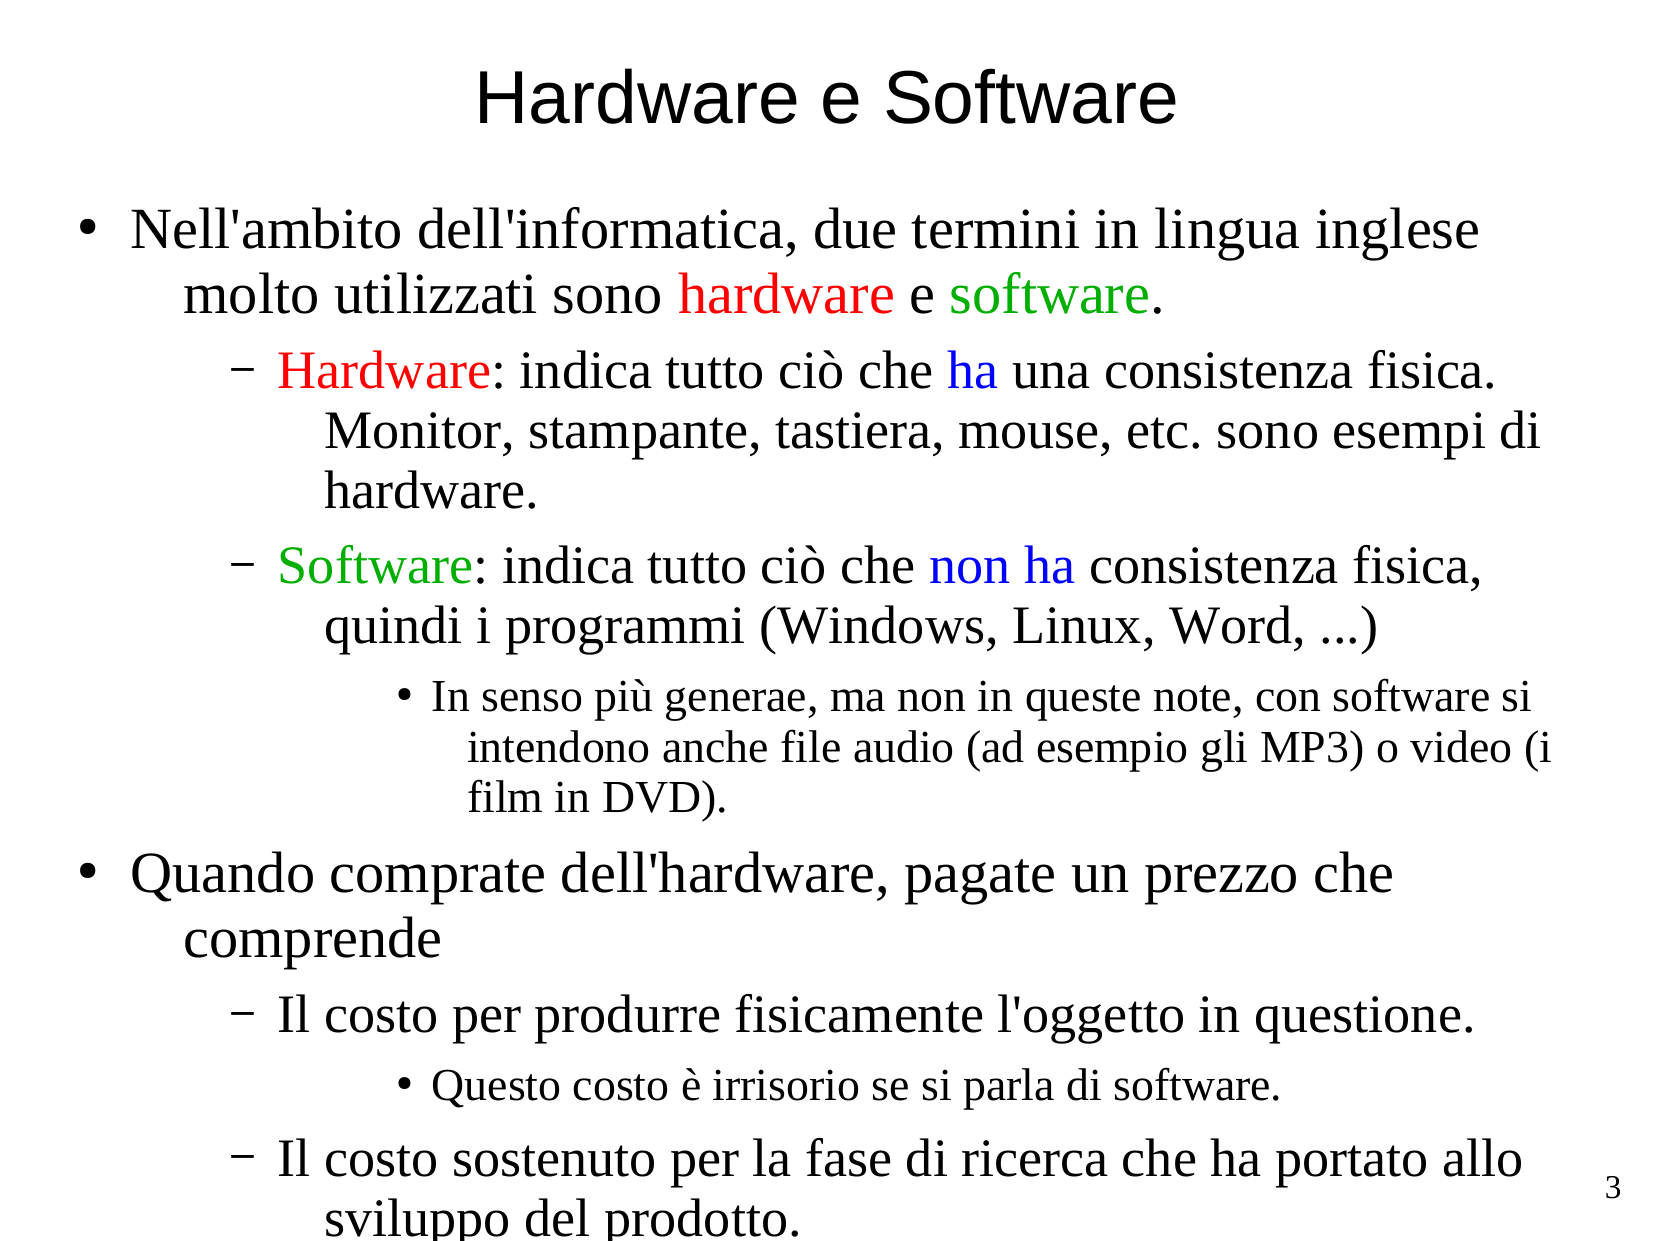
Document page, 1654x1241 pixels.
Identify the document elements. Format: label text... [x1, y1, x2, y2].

title Hardware e Software [37, 30, 1617, 166]
list Nell'ambito dell'informatica, due termini in lingua inglese molto utilizzati sono hardware e software. Hardware: indica tutto ciò che ha una consistenza fisica. Monitor, stampante, tastiera, mouse, etc. sono esempi di hardware. Software: indica tutto ciò che non ha consistenza fisica, quindi i programmi (Windows, Linux, Word, ...) In senso più generae, ma non in queste note, con software si intendono anche file audio (ad esempio gli MP3) o video (i film in DVD). Quando comprate dell'hardware, pagate un prezzo che comprende Il costo per produrre fisicamente l'oggetto in questione. Questo costo è irrisorio se si parla di software. Il costo sostenuto per la fase di ricerca che ha portato allo sviluppo del prodotto. [42, 196, 1612, 1187]
